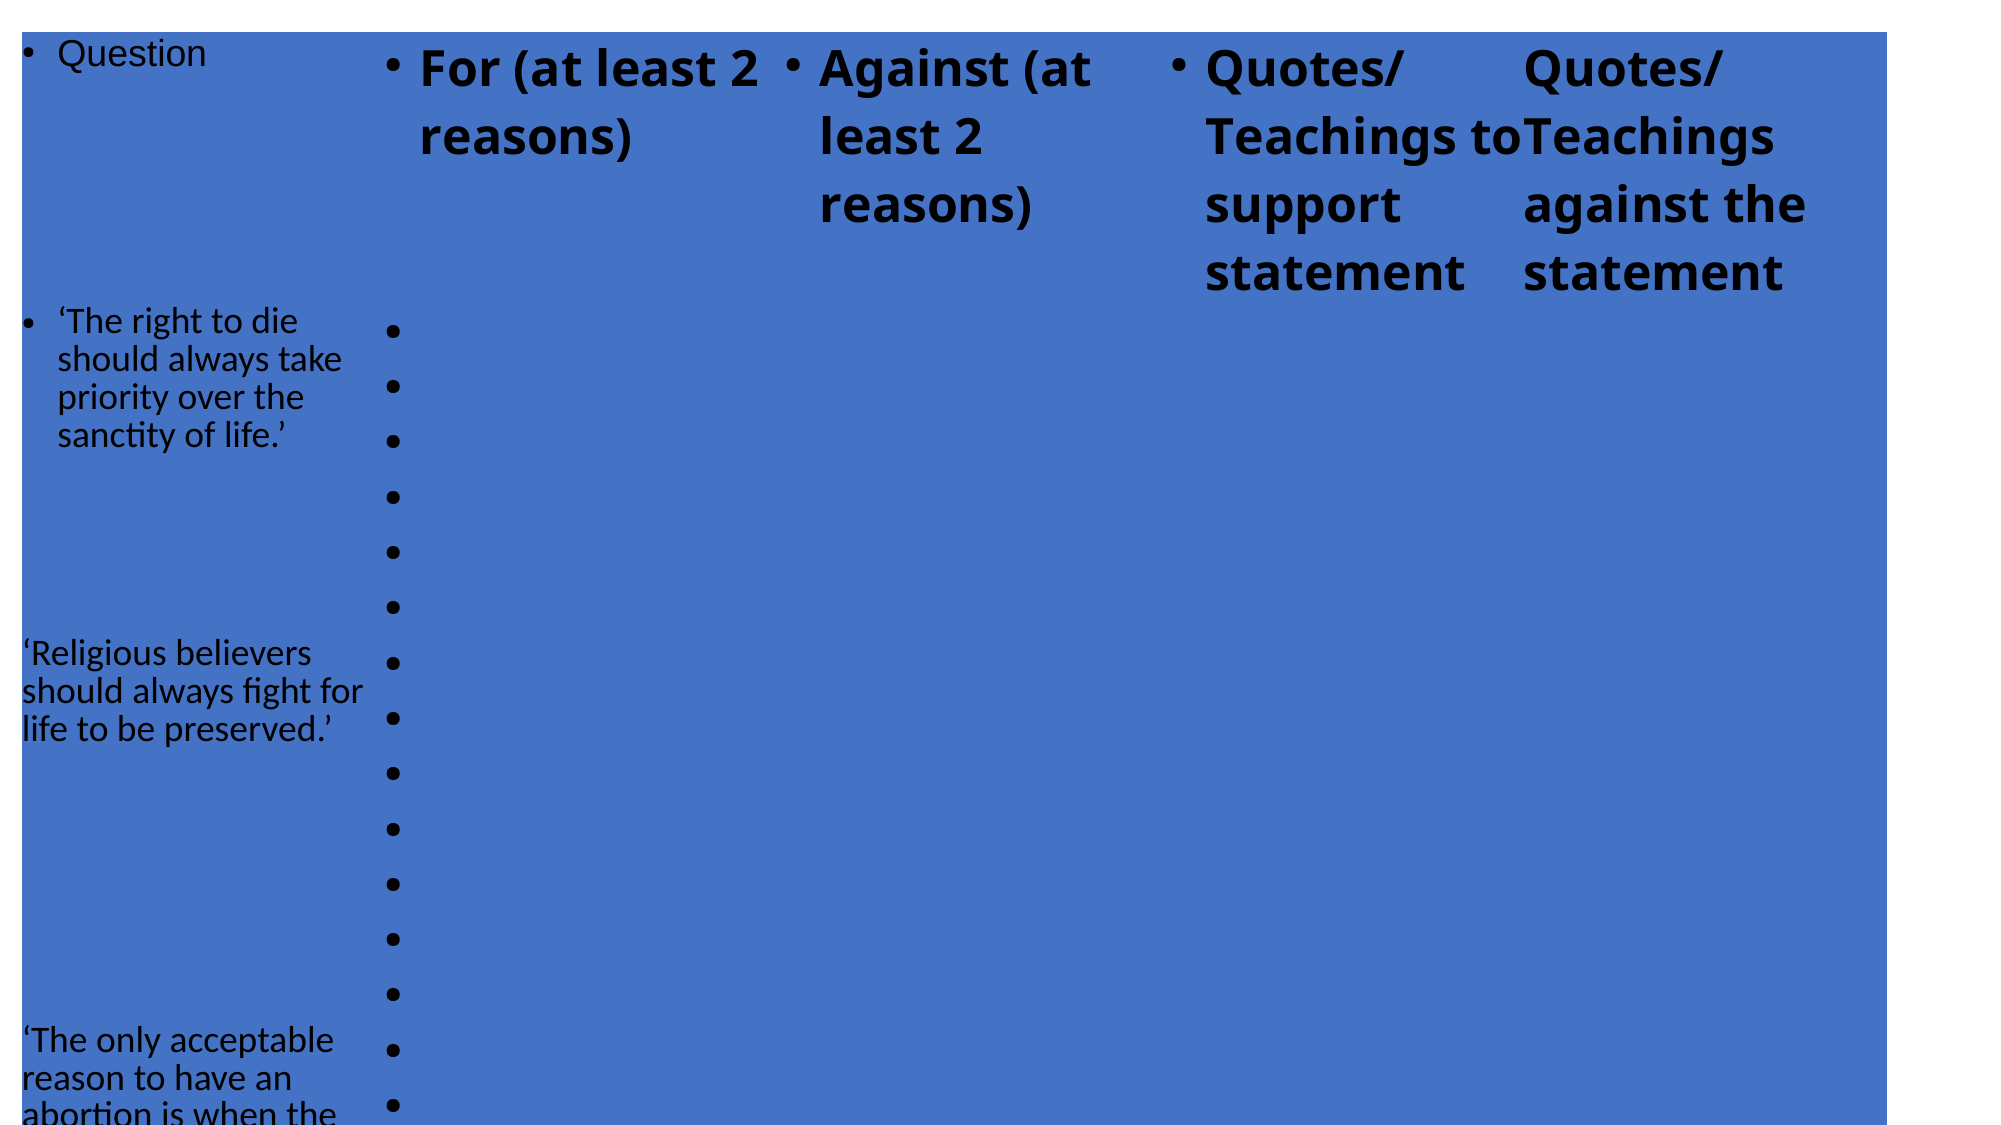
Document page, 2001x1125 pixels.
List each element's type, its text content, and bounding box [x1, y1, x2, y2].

table_cell ‘The only acceptable reason to have an abortion is when the woman’s life is at risk.’ [22, 1024, 384, 1125]
table_cell [784, 306, 1170, 637]
table_header Quotes/Teachings to support statement [1170, 32, 1523, 306]
table_cell ‘Religious believers should always fight for life to be preserved.’ [22, 637, 384, 1024]
table_cell [784, 1024, 1170, 1125]
table_header Question [22, 32, 384, 306]
table_cell [384, 637, 784, 1024]
table_header Quotes/Teachings against the statement [1523, 32, 1887, 306]
table_cell [1170, 1024, 1523, 1125]
table_header Against (at least 2 reasons) [784, 32, 1170, 306]
table_cell [384, 306, 784, 637]
table_cell ‘The right to die should always take priority over the sanctity of life.’ [22, 306, 384, 637]
table_cell [1170, 306, 1523, 637]
table_cell [1523, 306, 1887, 637]
table_cell [384, 1024, 784, 1125]
table_cell [1170, 637, 1523, 1024]
table_header For (at least 2 reasons) [384, 32, 784, 306]
table_cell [1523, 1024, 1887, 1125]
table_cell [784, 637, 1170, 1024]
table_cell [1523, 637, 1887, 1024]
